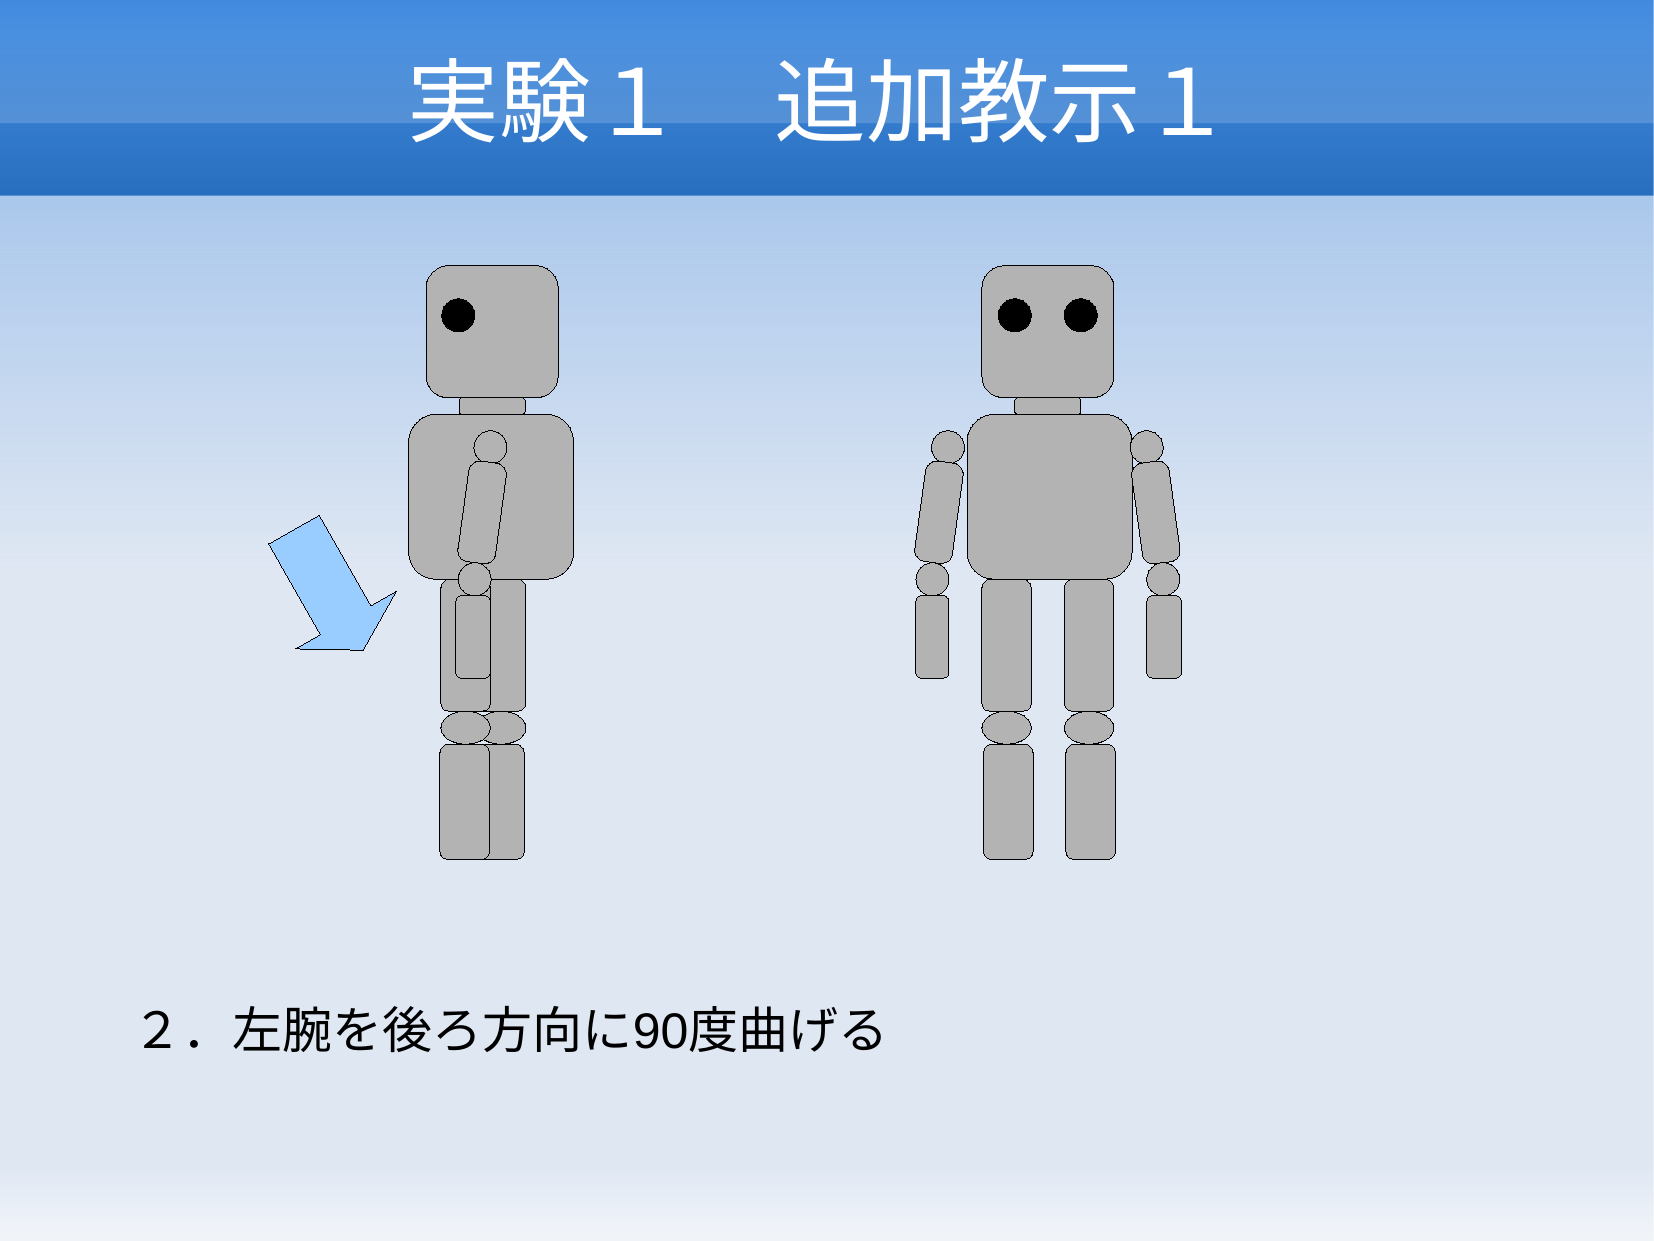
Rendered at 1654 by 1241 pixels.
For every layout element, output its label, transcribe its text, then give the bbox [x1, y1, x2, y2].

title 実験１ 追加教示１ [76, 0, 1565, 208]
text_box [967, 265, 1182, 860]
text_box [914, 430, 965, 679]
text_box ２．左腕を後ろ方向に90度曲げる [118, 927, 904, 1098]
text_box [268, 515, 397, 651]
picture [0, 0, 1654, 1241]
text_box [408, 265, 574, 860]
